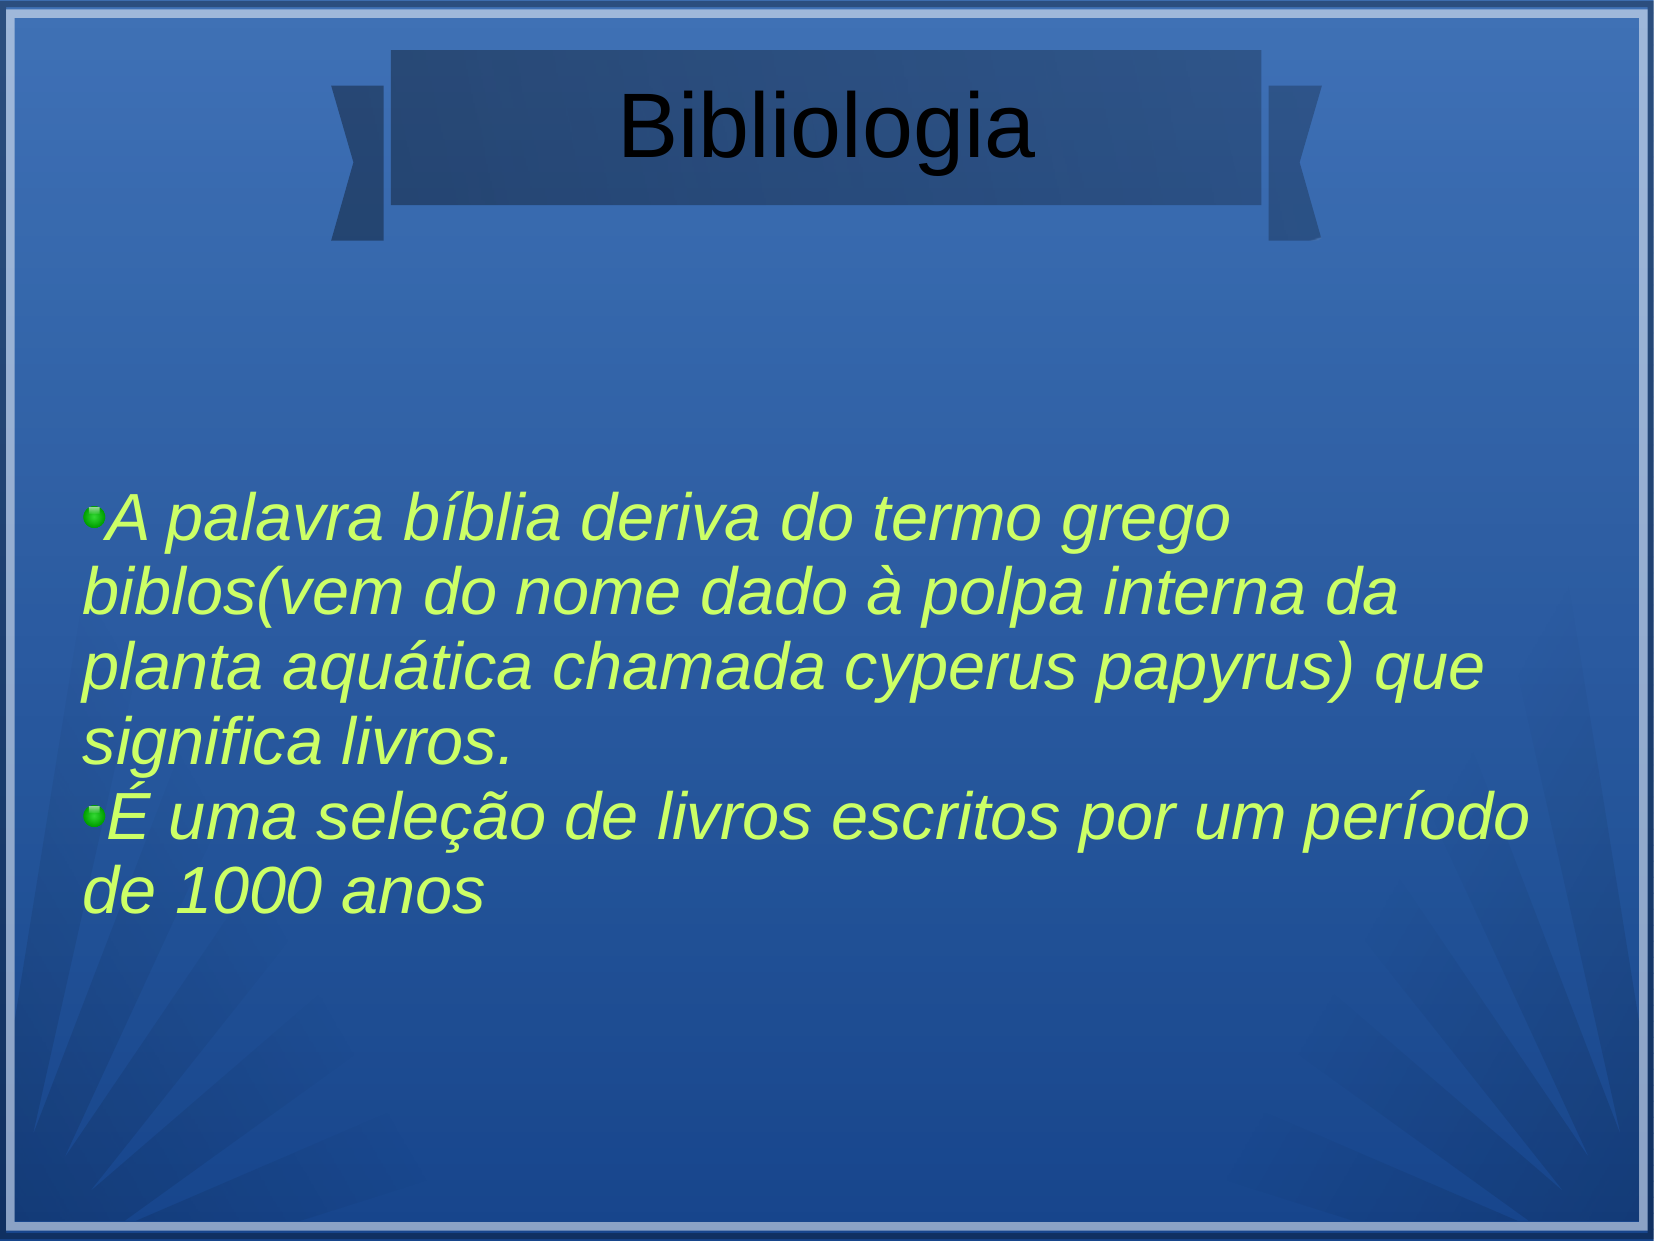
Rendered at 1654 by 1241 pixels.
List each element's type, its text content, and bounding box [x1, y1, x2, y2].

title Bibliologia [389, 47, 1264, 205]
subtitle A palavra bíblia deriva do termo grego biblos(vem do nome dado à polpa interna da planta aquática chamada cyperus papyrus) que significa livros. É uma seleção de livros escritos por um período de 1000 anos [82, 299, 1571, 1241]
